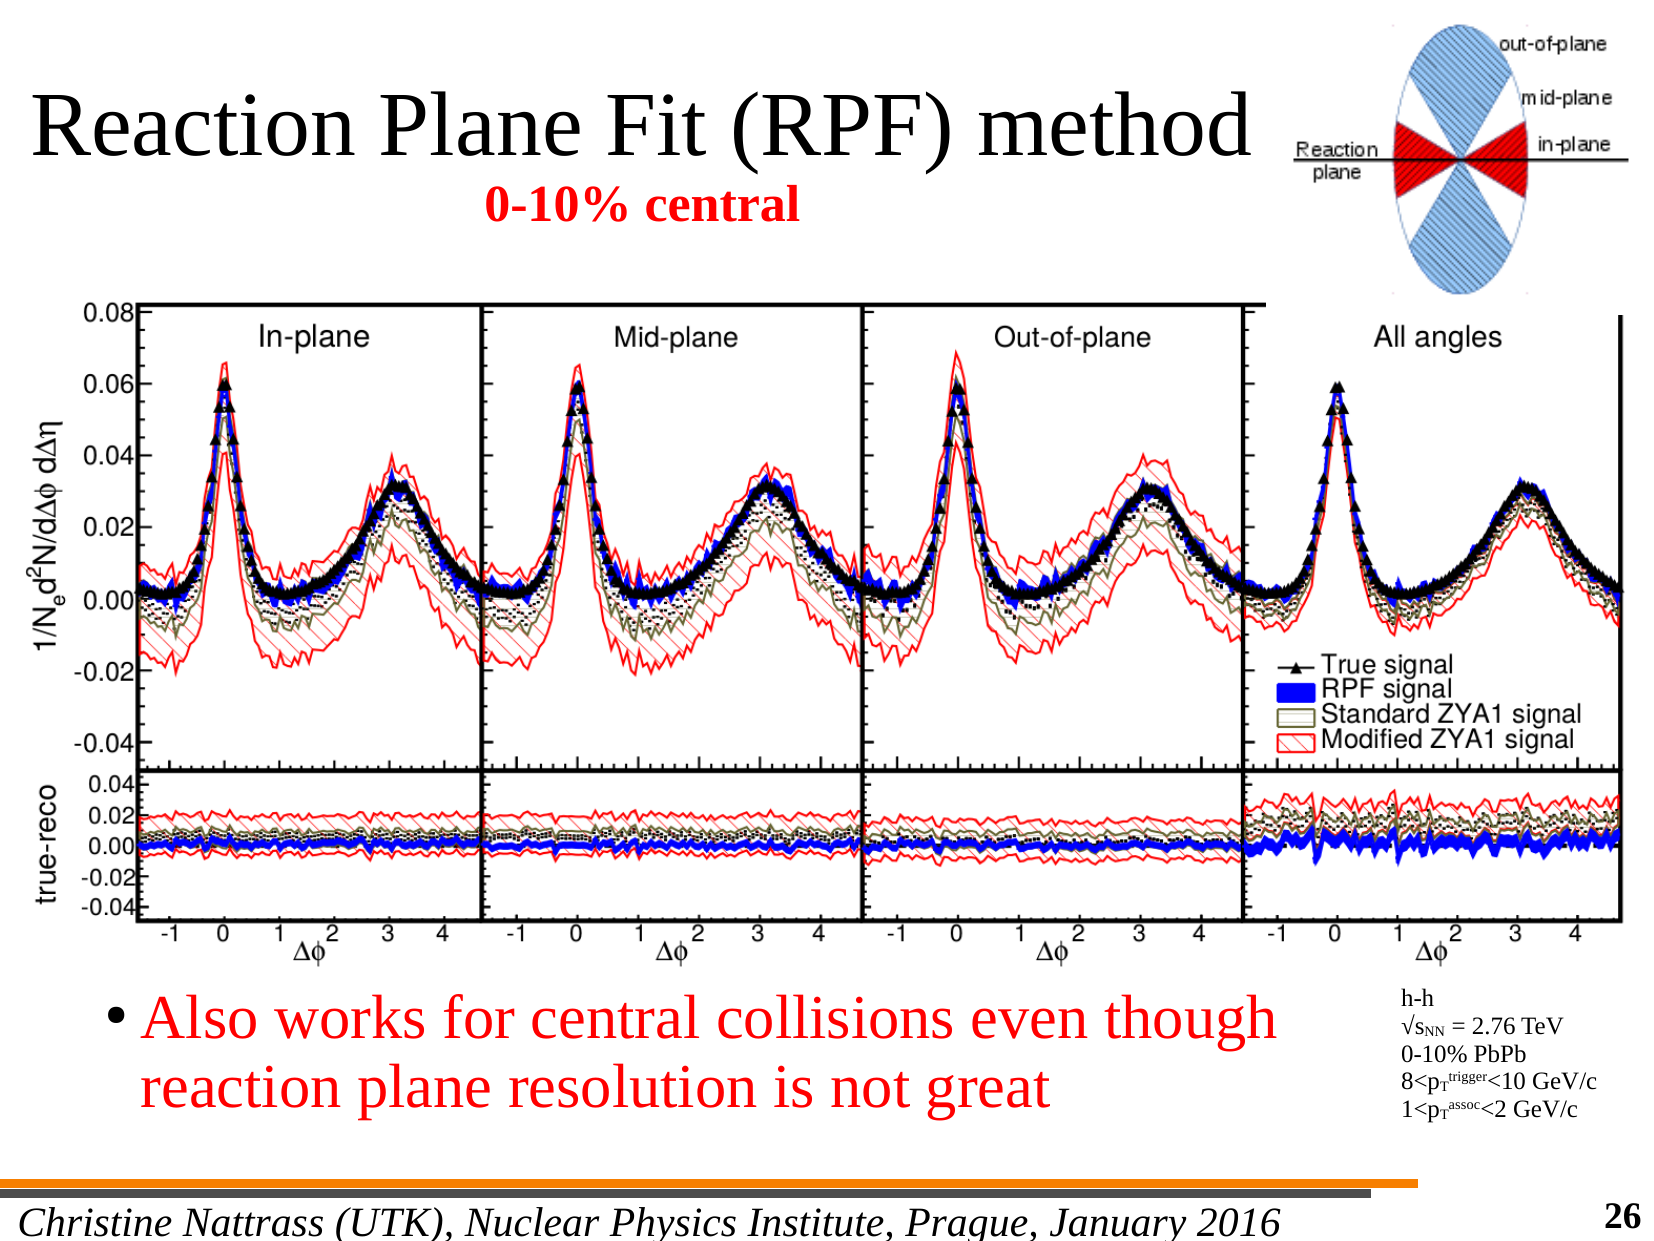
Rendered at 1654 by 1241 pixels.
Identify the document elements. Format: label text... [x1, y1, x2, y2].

picture [2, 14, 1654, 978]
text_box h-h √sNN = 2.76 TeV 0-10% PbPb 8<pTtrigger<10 GeV/c 1<pTassoc<2 GeV/c [1396, 977, 1654, 1160]
text_box Also works for central collisions even though reaction plane resolution is not great [90, 974, 1396, 1241]
title Reaction Plane Fit (RPF) method 0-10% central [23, 49, 1261, 257]
